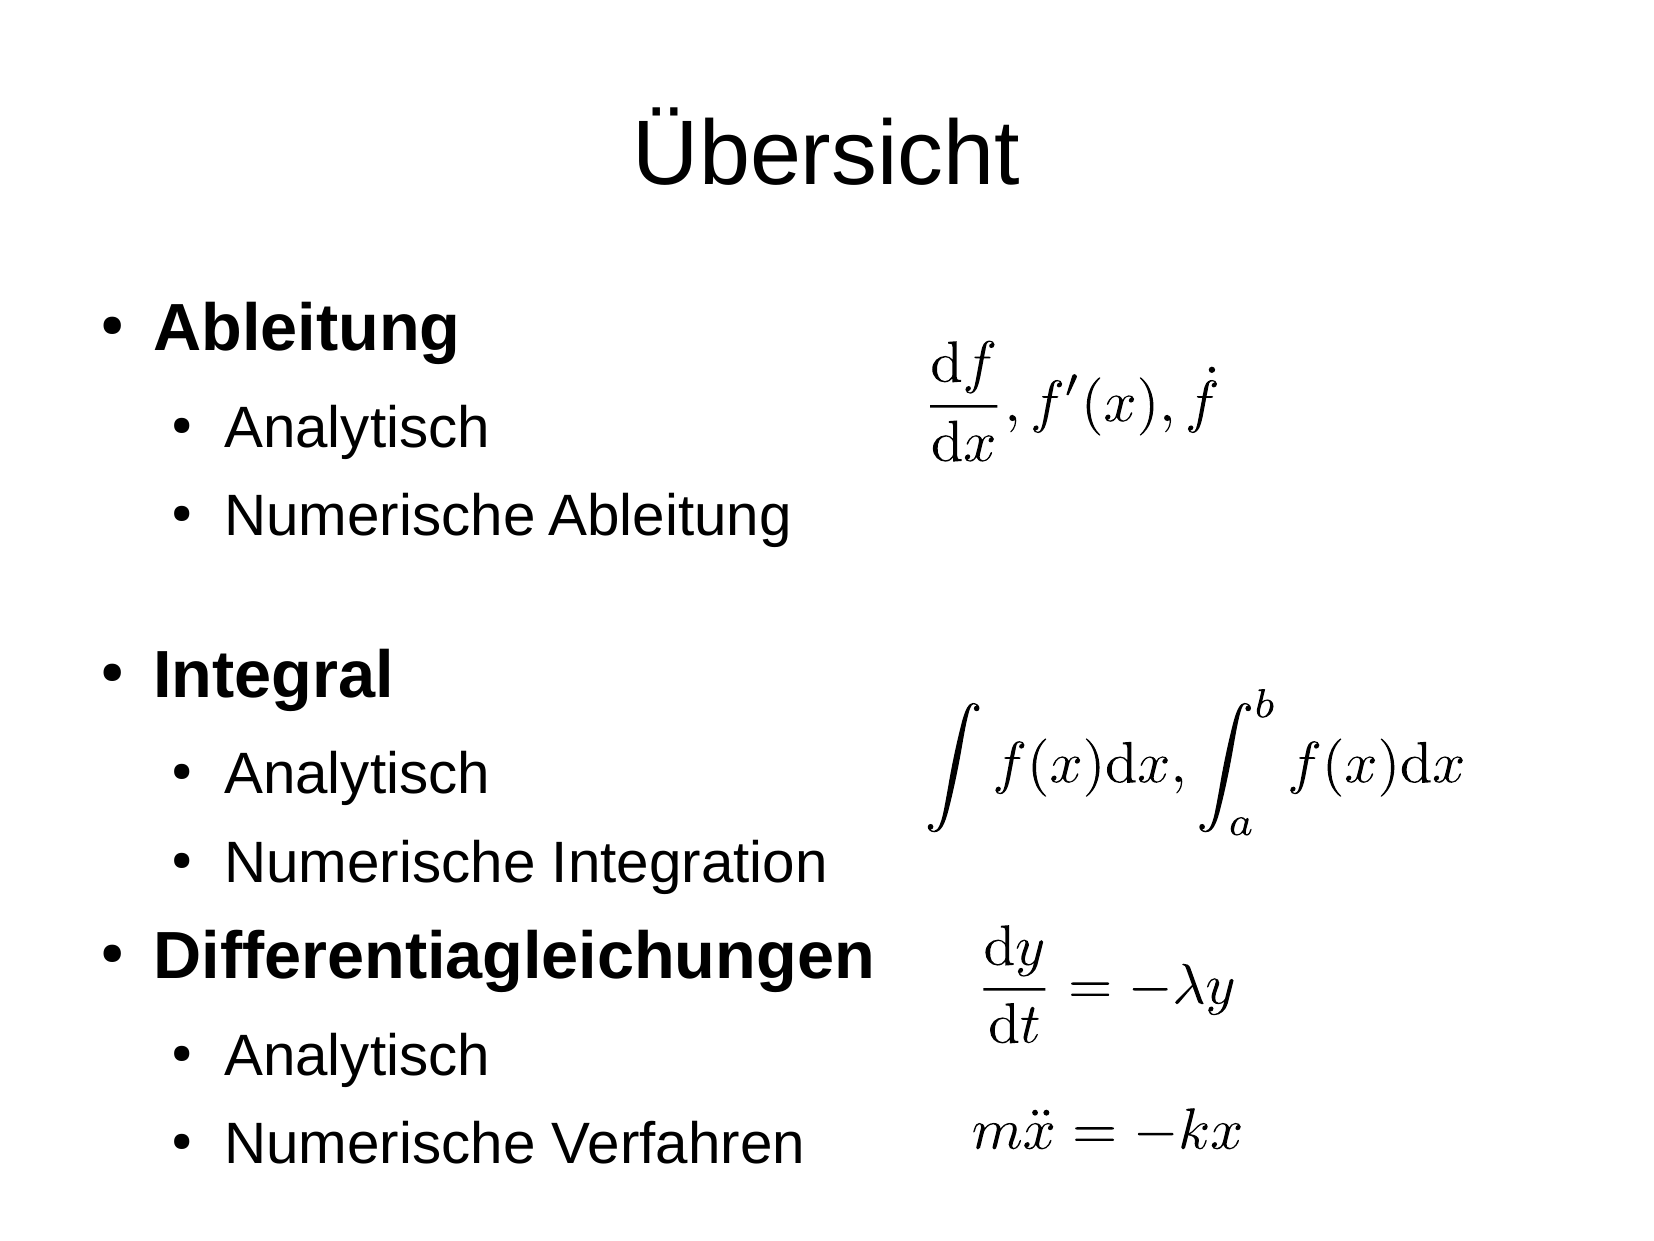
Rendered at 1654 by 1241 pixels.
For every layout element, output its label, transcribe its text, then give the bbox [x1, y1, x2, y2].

text_box [924, 689, 1466, 836]
text_box [983, 925, 1236, 1044]
list Ableitung Analytisch Numerische Ableitung Integral Analytisch Numerische Integration Differentiagleichungen Analytisch Numerische Verfahren [82, 290, 1571, 1176]
title Übersicht [82, 49, 1571, 257]
text_box [971, 1108, 1244, 1154]
text_box [930, 340, 1220, 462]
